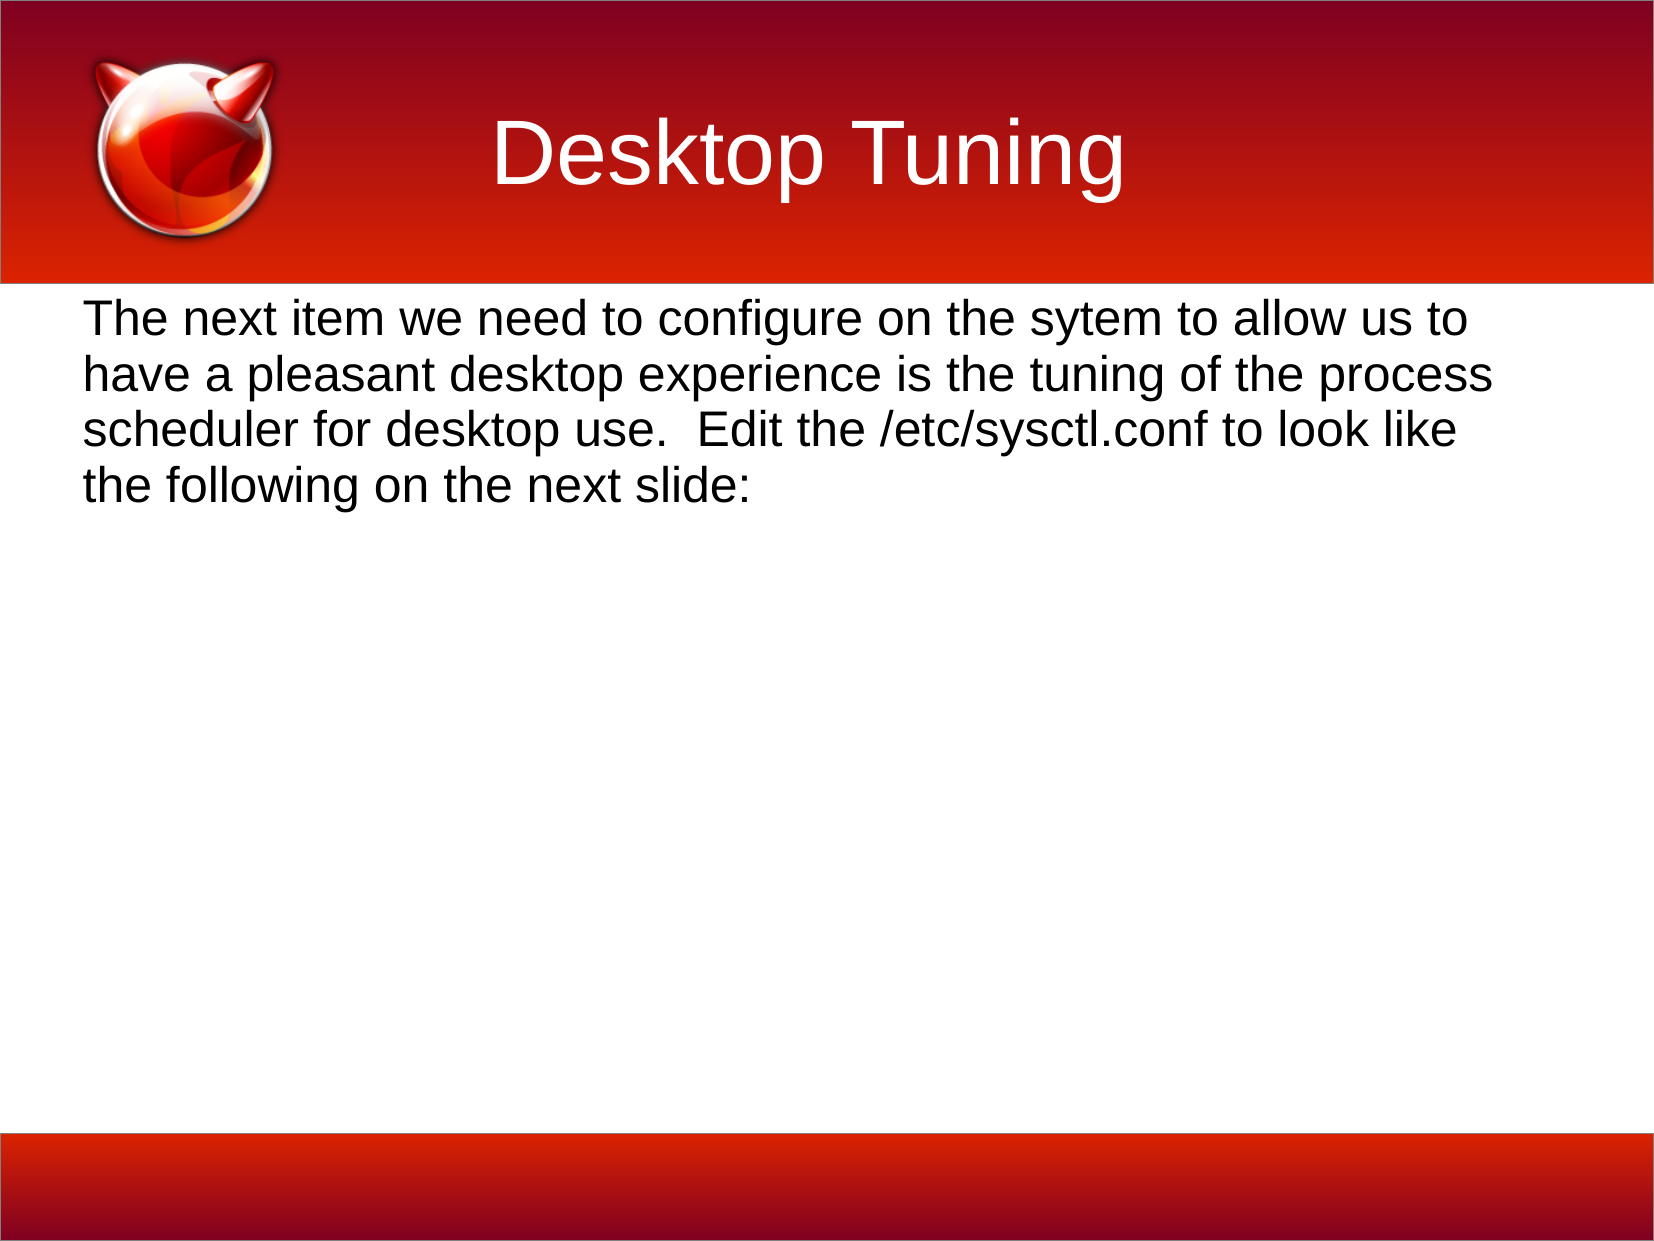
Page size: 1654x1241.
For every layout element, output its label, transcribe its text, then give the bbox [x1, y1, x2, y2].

list The next item we need to configure on the sytem to allow us to have a pleasant desktop experience is the tuning of the process scheduler for desktop use. Edit the /etc/sysctl.conf to look like the following on the next slide: [82, 290, 1538, 1010]
title Desktop Tuning [82, 49, 1536, 257]
